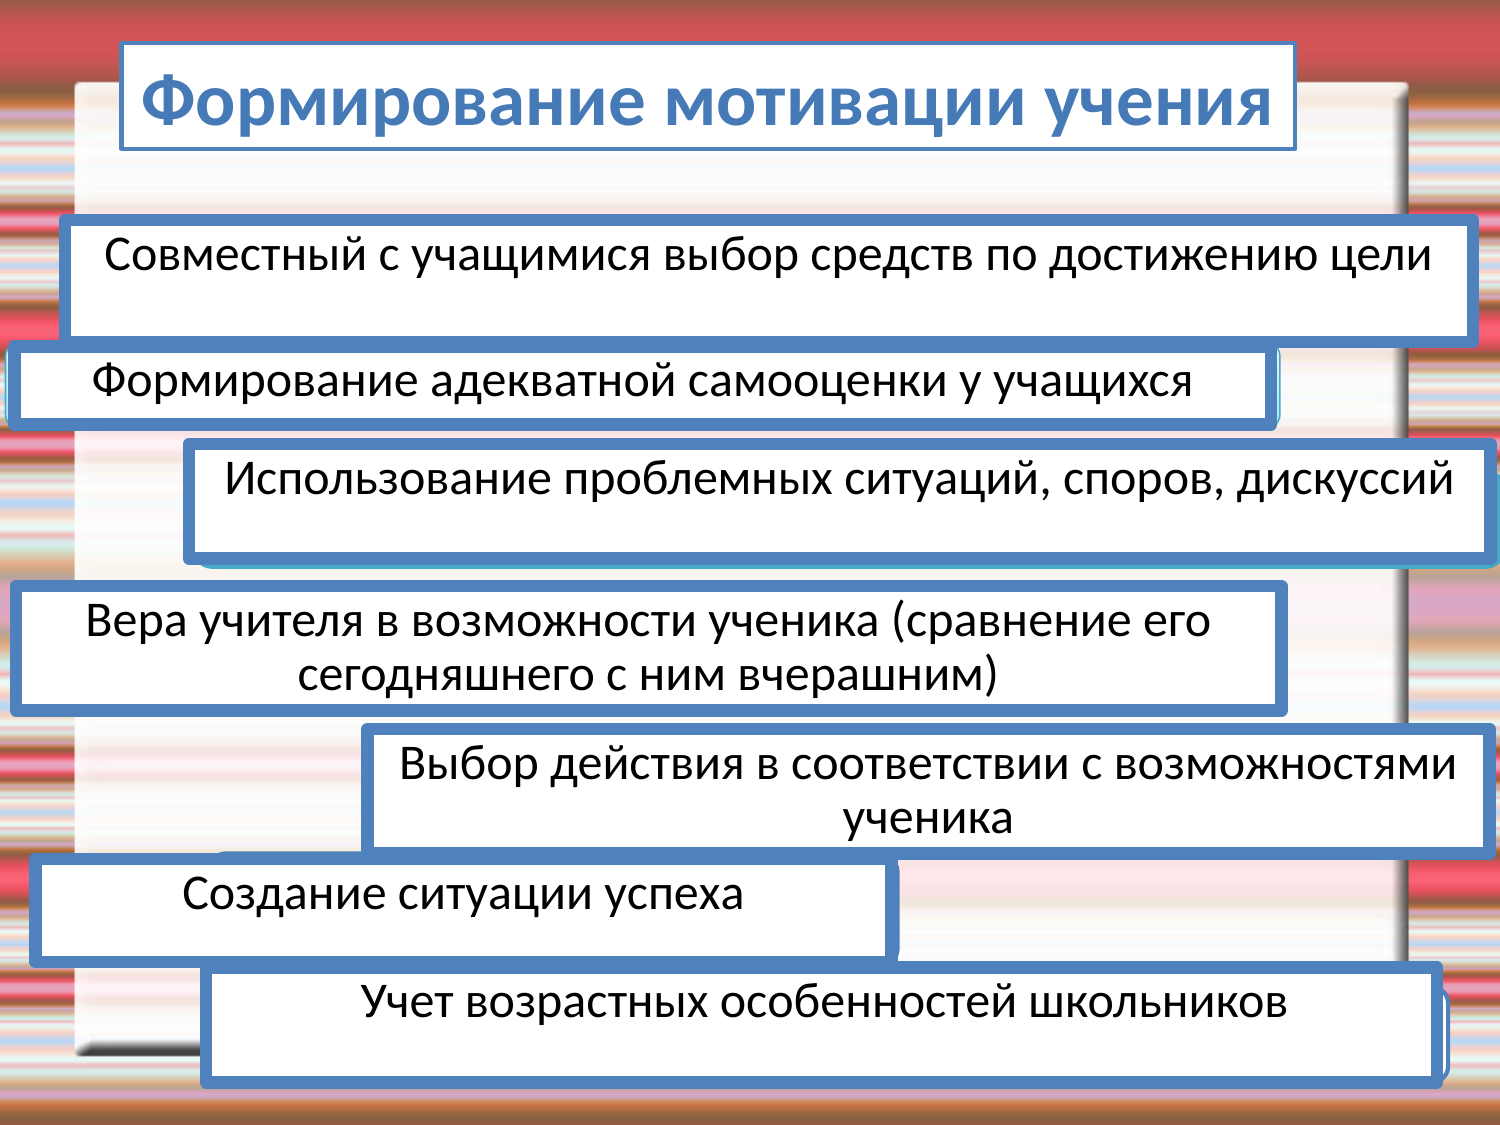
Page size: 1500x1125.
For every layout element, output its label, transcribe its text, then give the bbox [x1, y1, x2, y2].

text_box [5, 342, 1280, 429]
text_box Вера учителя в возможности ученика (сравнение его сегодняшнего с ним вчерашним) [15, 586, 1282, 711]
text_box Учет возрастных особенностей школьников [206, 967, 1437, 1083]
text_box Использование проблемных ситуаций, споров, дискуссий [188, 444, 1491, 559]
text_box [1437, 987, 1449, 1082]
text_box Создание ситуации успеха [35, 858, 892, 962]
text_box Формирование мотивации учения [121, 42, 1295, 149]
text_box [203, 477, 1500, 563]
picture [0, 0, 1500, 1125]
text_box Совместный с учащимися выбор средств по достижению цели [64, 219, 1474, 343]
text_box [212, 858, 898, 967]
text_box [214, 853, 891, 858]
text_box Выбор действия в соответствии с возможностями ученика [367, 729, 1490, 854]
text_box Формирование адекватной самооценки у учащихся [14, 346, 1271, 425]
